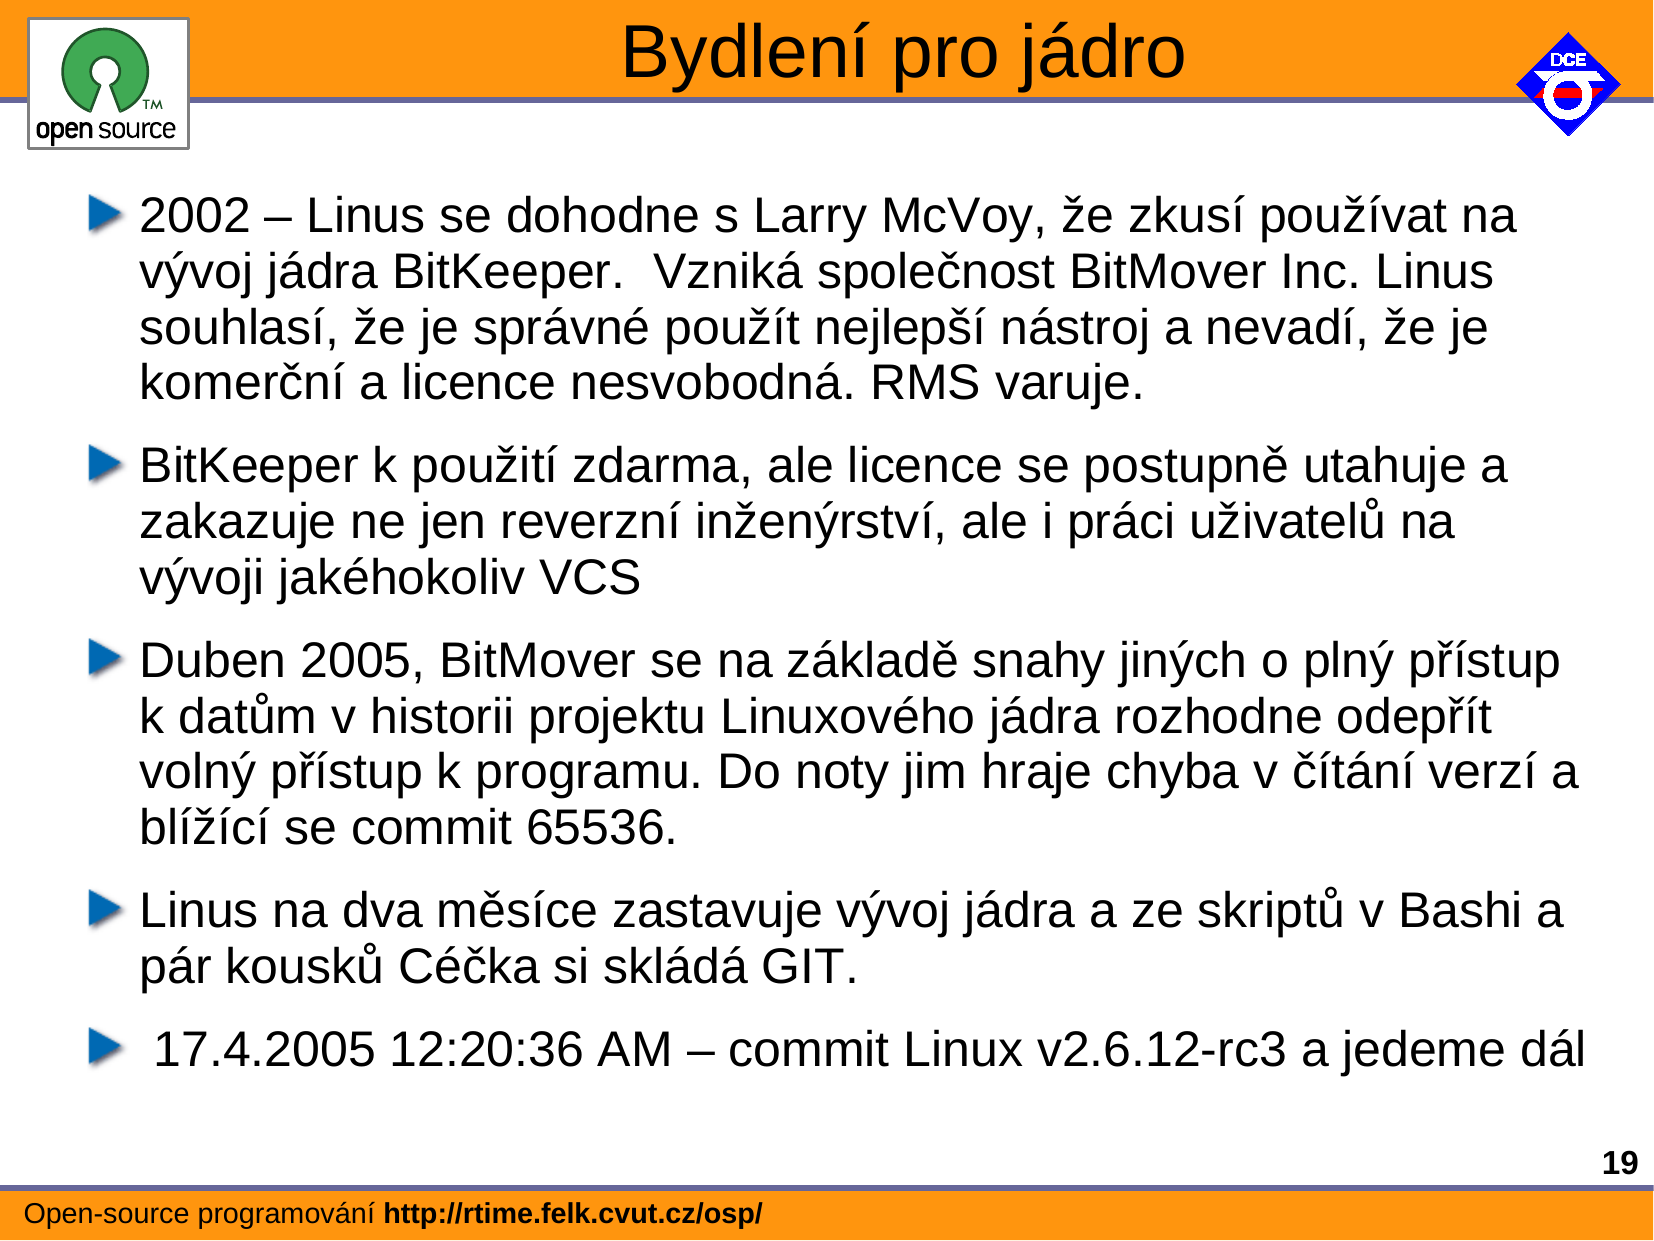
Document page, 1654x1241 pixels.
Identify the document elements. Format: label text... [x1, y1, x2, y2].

title Bydlení pro jádro [178, 4, 1631, 98]
list 2002 – Linus se dohodne s Larry McVoy, že zkusí používat na vývoj jádra BitKeeper. Vzniká společnost BitMover Inc. Linus souhlasí, že je správné použít nejlepší nástroj a nevadí, že je komerční a licence nesvobodná. RMS varuje. BitKeeper k použití zdarma, ale licence se postupně utahuje a zakazuje ne jen reverzní inženýrství, ale i práci uživatelů na vývoji jakéhokoliv VCS Duben 2005, BitMover se na základě snahy jiných o plný přístup k datům v historii projektu Linuxového jádra rozhodne odepřít volný přístup k programu. Do noty jim hraje chyba v čítání verzí a blížící se commit 65536. Linus na dva měsíce zastavuje vývoj jádra a ze skriptů v Bashi a pár kousků Céčka si skládá GIT. 17.4.2005 12:20:36 AM – commit Linux v2.6.12-rc3 a jedeme dál [68, 187, 1592, 1165]
